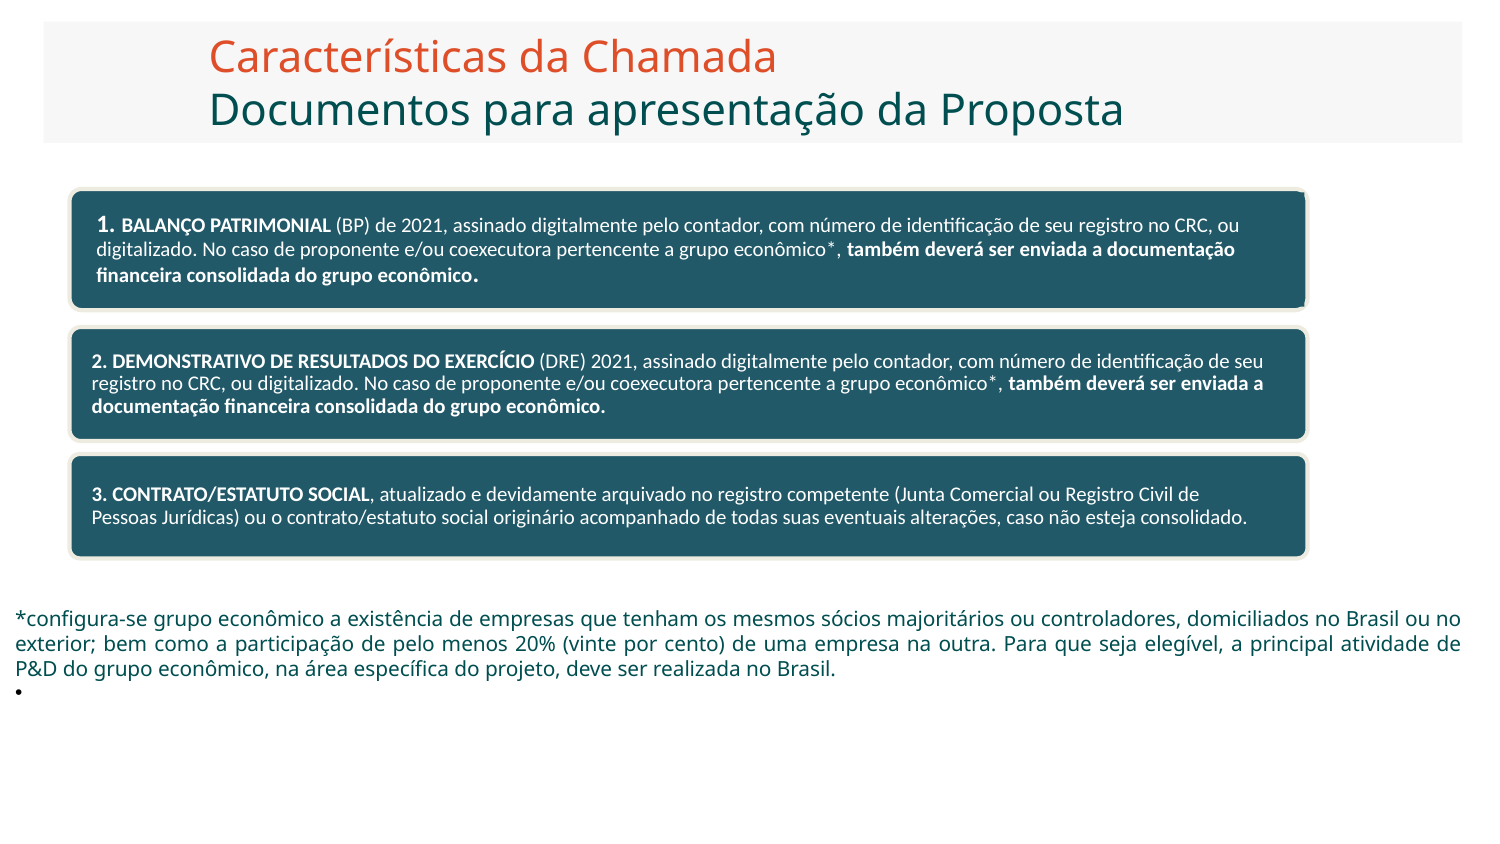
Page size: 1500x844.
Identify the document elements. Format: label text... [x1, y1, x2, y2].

text_box 3. CONTRATO/ESTATUTO SOCIAL, atualizado e devidamente arquivado no registro competente (Junta Comercial ou Registro Civil de Pessoas Jurídicas) ou o contrato/estatuto social originário acompanhado de todas suas eventuais alterações, caso não esteja consolidado. [81, 457, 1278, 556]
text_box 1. BALANÇO PATRIMONIAL (BP) de 2021, assinado digitalmente pelo contador, com número de identificação de seu registro no CRC, ou digitalizado. No caso de proponente e/ou coexecutora pertencente a grupo econômico*, também deverá ser enviada a documentação financeira consolidada do grupo econômico. [81, 192, 1305, 307]
text_box Características da Chamada Documentos para apresentação da Proposta [43, 21, 1463, 143]
text_box [69, 326, 1308, 442]
text_box [69, 188, 1304, 311]
text_box 2. DEMONSTRATIVO DE RESULTADOS DO EXERCÍCIO (DRE) 2021, assinado digitalmente pelo contador, com número de identificação de seu registro no CRC, ou digitalizado. No caso de proponente e/ou coexecutora pertencente a grupo econômico*, também deverá ser enviada a documentação financeira consolidada do grupo econômico. [81, 330, 1296, 438]
text_box *configura-se grupo econômico a existência de empresas que tenham os mesmos sócios majoritários ou controladores, domiciliados no Brasil ou no exterior; bem como a participação de pelo menos 20% (vinte por cento) de uma empresa na outra. Para que seja elegível, a principal atividade de P&D do grupo econômico, na área específica do projeto, deve ser realizada no Brasil. [0, 598, 1476, 713]
text_box [69, 453, 1308, 559]
